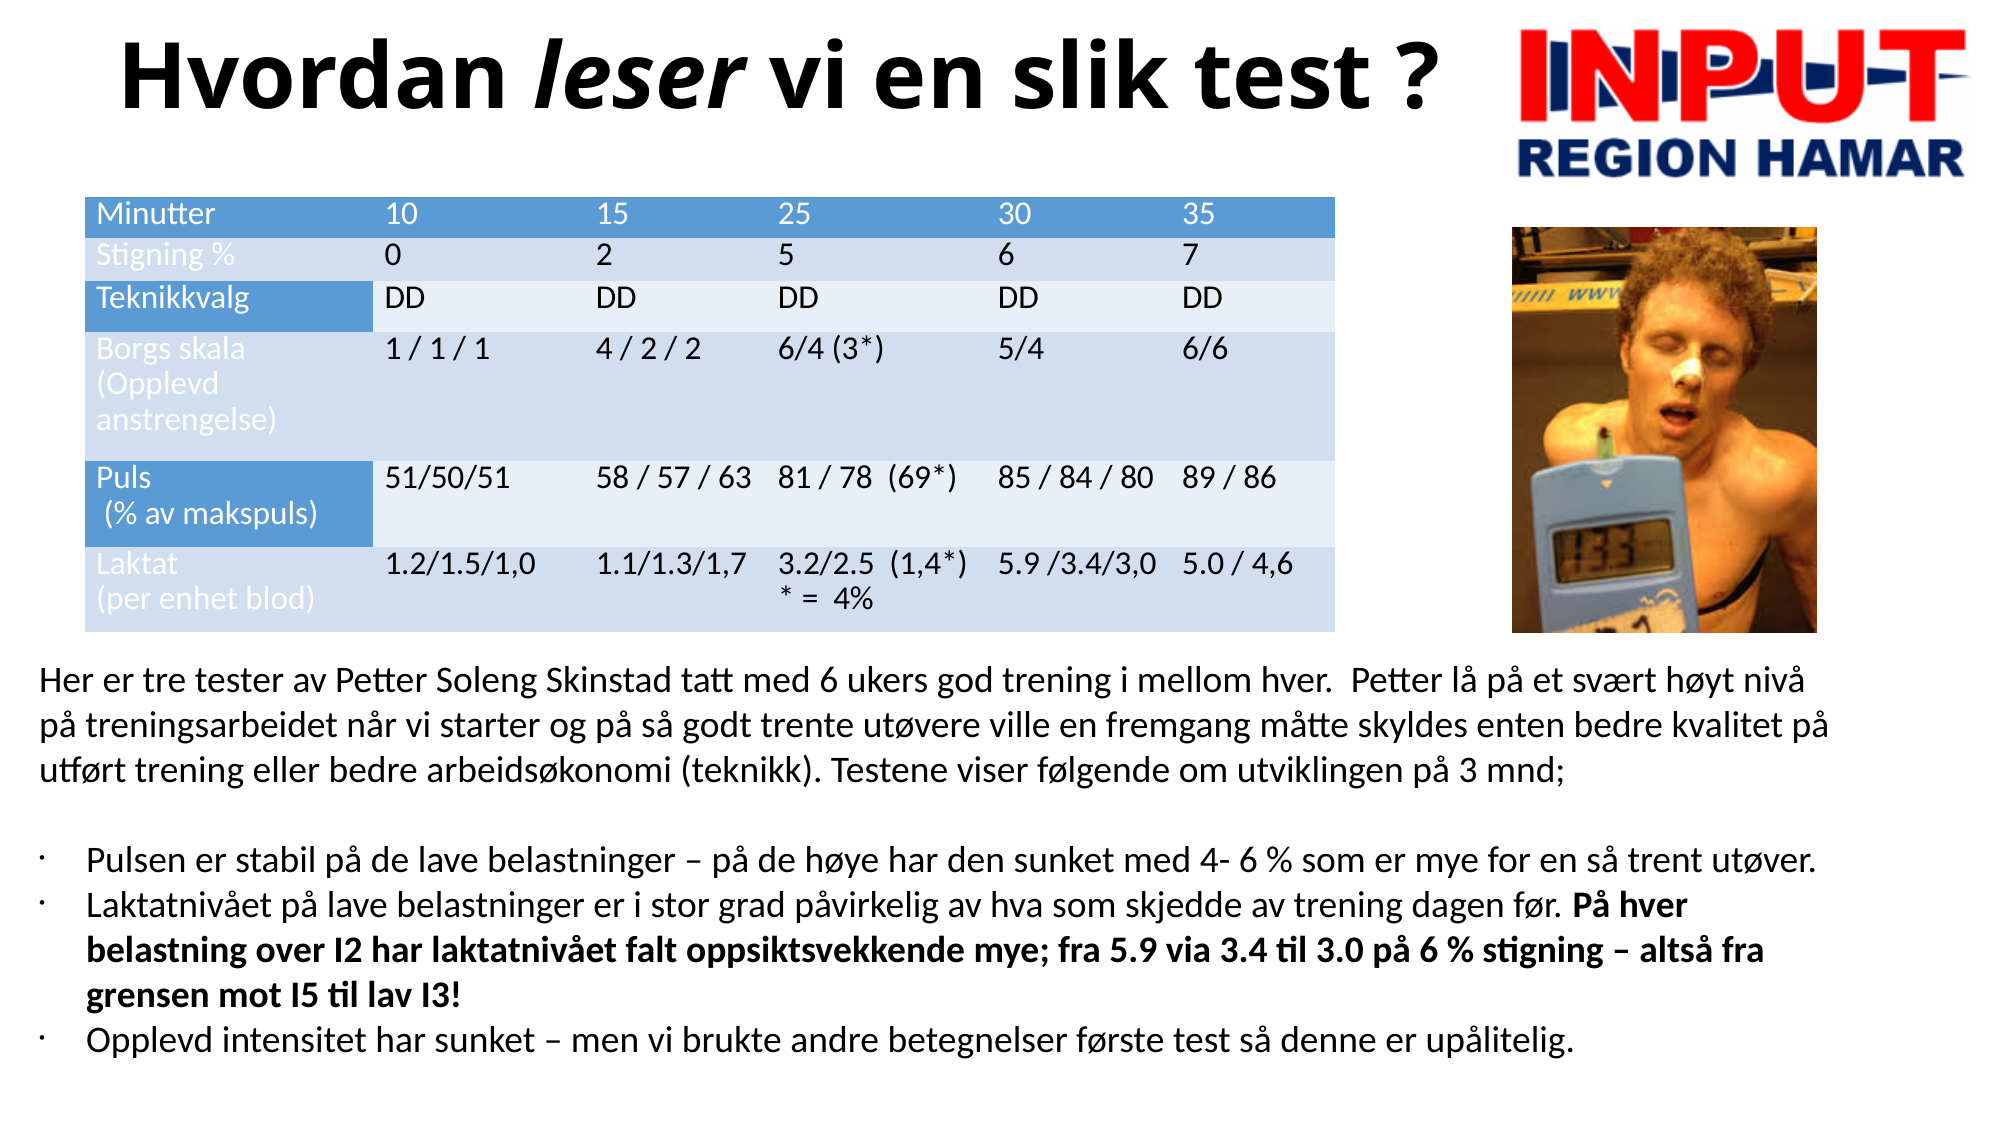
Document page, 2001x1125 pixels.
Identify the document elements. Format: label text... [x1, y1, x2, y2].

table_cell 5.9 /3.4/3,0 [987, 547, 1171, 632]
table_cell Puls (% av makspuls) [85, 461, 373, 547]
table_cell 1 / 1 / 1 [373, 332, 585, 461]
table_cell 51/50/51 [373, 461, 585, 547]
picture [1512, 227, 1817, 633]
table_cell 5 [767, 238, 987, 281]
table_cell 2 [585, 238, 767, 281]
table_header 10 [373, 197, 585, 238]
table_header Minutter [85, 197, 373, 238]
table_cell 6/6 [1171, 332, 1335, 461]
table_cell 1.2/1.5/1,0 [373, 547, 585, 632]
table_cell 6 [987, 238, 1171, 281]
table_cell 0 [373, 238, 585, 281]
table_cell DD [987, 281, 1171, 332]
table_header 35 [1171, 197, 1335, 238]
table_cell DD [373, 281, 585, 332]
picture [1512, 25, 1974, 182]
table_cell Stigning % [85, 238, 373, 281]
table_cell 7 [1171, 238, 1335, 281]
table_cell DD [767, 281, 987, 332]
table_header 30 [987, 197, 1171, 238]
table_header 25 [767, 197, 987, 238]
table_cell 85 / 84 / 80 [987, 461, 1171, 547]
title Hvordan leser vi en slik test ? [102, 21, 1828, 239]
table_cell 81 / 78 (69*) [767, 461, 987, 547]
table_cell 6/4 (3*) [767, 332, 987, 461]
table_cell 58 / 57 / 63 [585, 461, 767, 547]
table_cell DD [1171, 281, 1335, 332]
table_cell 1.1/1.3/1,7 [585, 547, 767, 632]
table_cell 89 / 86 [1171, 461, 1335, 547]
table_cell Borgs skala (Opplevd anstrengelse) [85, 332, 373, 461]
text_box Her er tre tester av Petter Soleng Skinstad tatt med 6 ukers god trening i mellom hver. Petter lå på et svært høyt nivå på treningsarbeidet når vi starter og på så godt trente utøvere ville en fremgang måtte skyldes enten bedre kvalitet på utført trening eller bedre arbeidsøkonomi (teknikk). Testene viser følgende om utviklingen på 3 mnd; Pulsen er stabil på de lave belastninger – på de høye har den sunket med 4- 6 % som er mye for en så trent utøver. Laktatnivået på lave belastninger er i stor grad påvirkelig av hva som skjedde av trening dagen før. På hver belastning over I2 har laktatnivået falt oppsiktsvekkende mye; fra 5.9 via 3.4 til 3.0 på 6 % stigning – altså fra grensen mot I5 til lav I3! Opplevd intensitet har sunket – men vi brukte andre betegnelser første test så denne er upålitelig. [24, 647, 1863, 1068]
table_cell Teknikkvalg [85, 281, 373, 332]
table_header 15 [585, 197, 767, 238]
table_cell 3.2/2.5 (1,4*) * = 4% [767, 547, 987, 632]
table_cell 5/4 [987, 332, 1171, 461]
table_cell DD [585, 281, 767, 332]
table_cell 5.0 / 4,6 [1171, 547, 1335, 632]
table_cell 4 / 2 / 2 [585, 332, 767, 461]
table_cell Laktat (per enhet blod) [85, 547, 373, 632]
